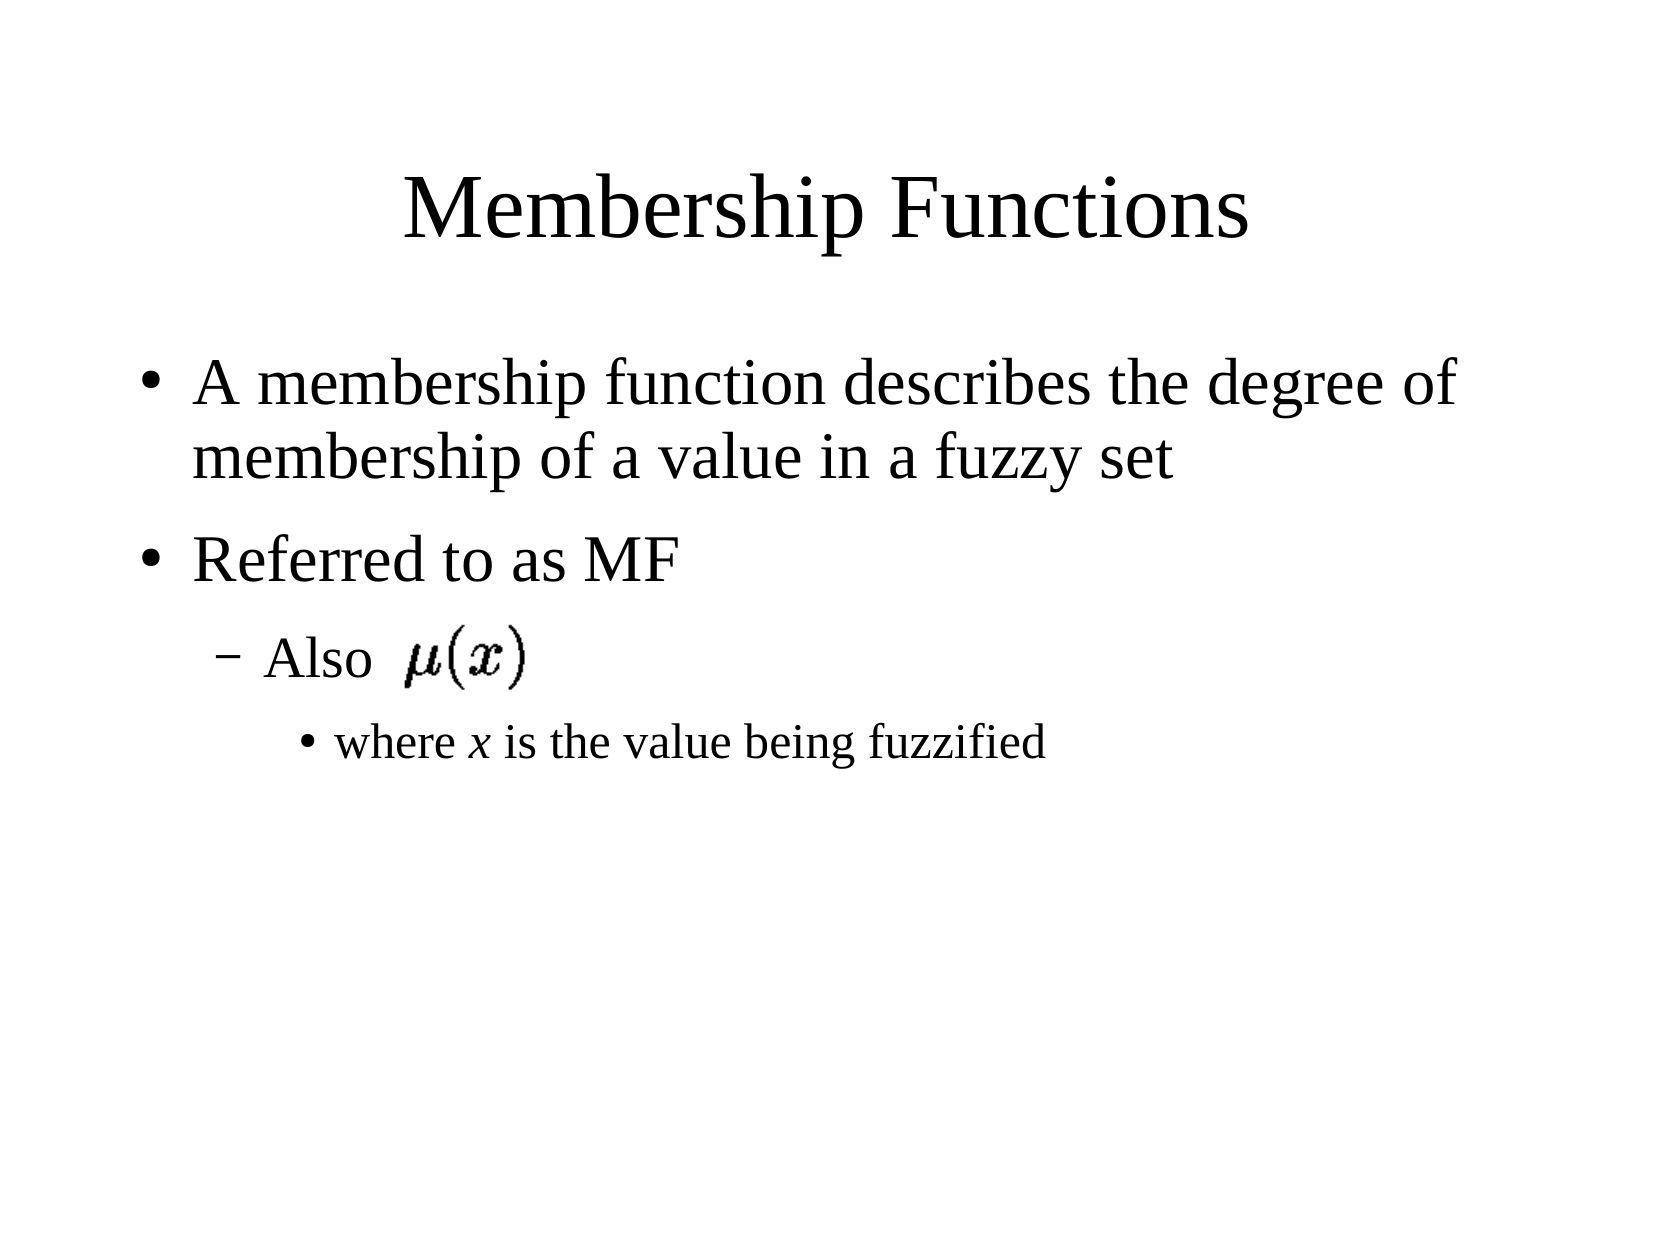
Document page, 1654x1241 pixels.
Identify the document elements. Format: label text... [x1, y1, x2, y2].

title Membership Functions [121, 102, 1534, 311]
list A membership function describes the degree of membership of a value in a fuzzy set Referred to as MF Also where x is the value being fuzzified [121, 344, 1534, 1127]
chart [394, 619, 539, 701]
